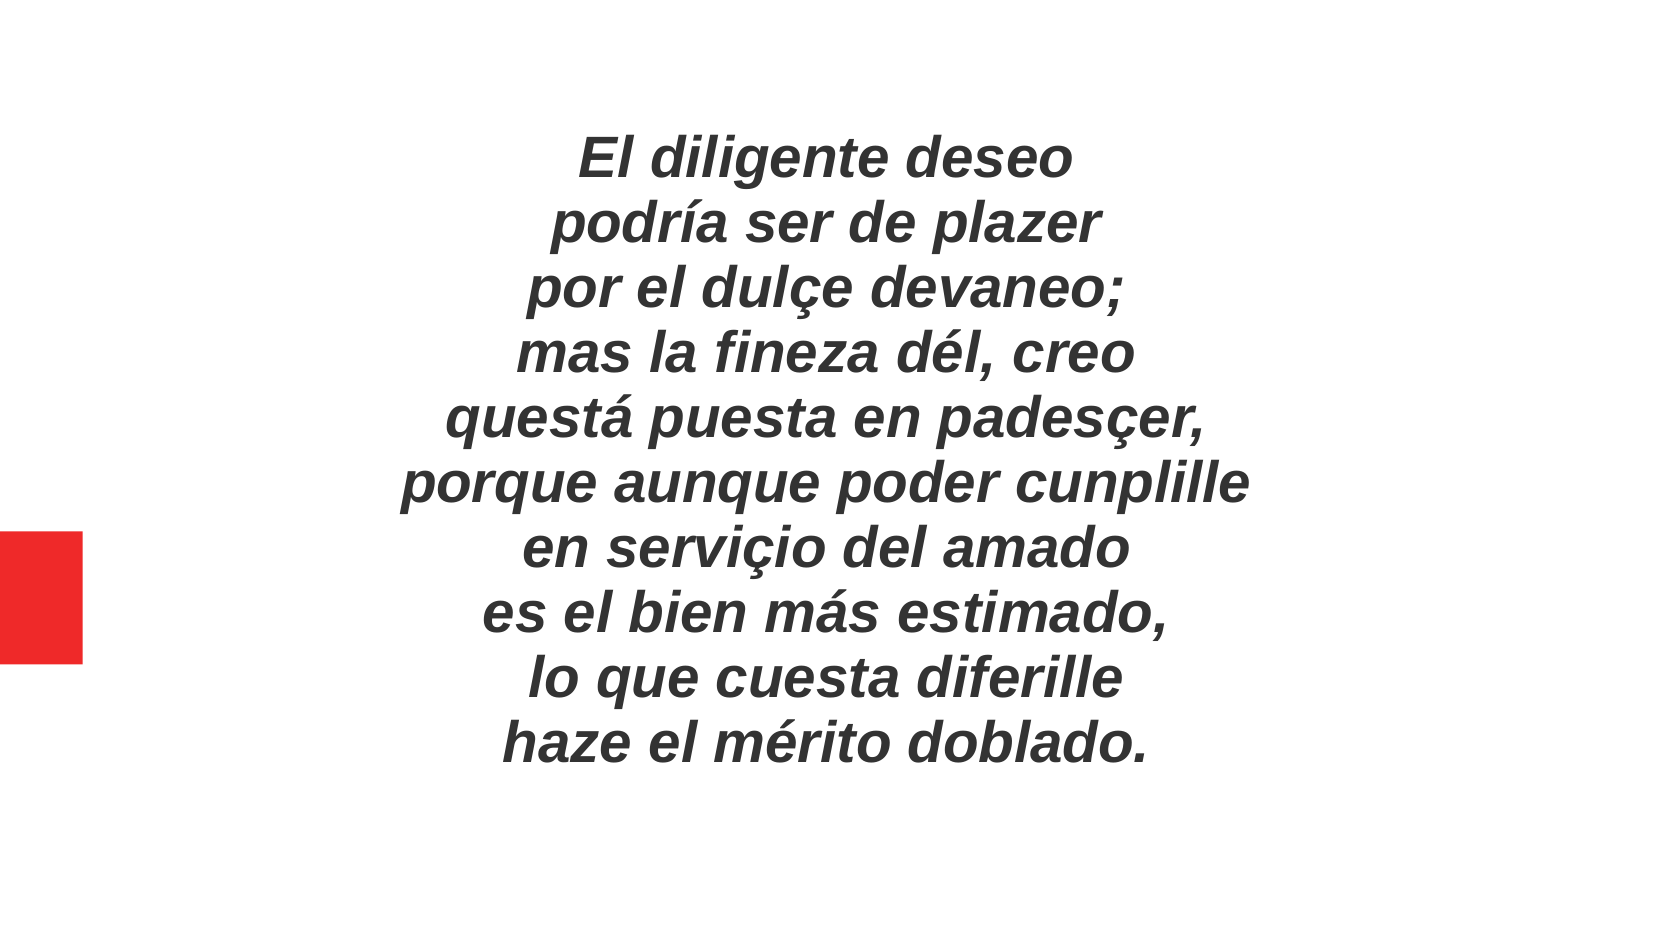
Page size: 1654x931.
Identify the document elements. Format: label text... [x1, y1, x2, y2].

title El diligente deseo podría ser de plazer por el dulçe devaneo; mas la fineza dél, creo questá puesta en padesçer, porque aunque poder cunplille en serviçio del amado es el bien más estimado, lo que cuesta diferille haze el mérito doblado. [82, 124, 1571, 775]
